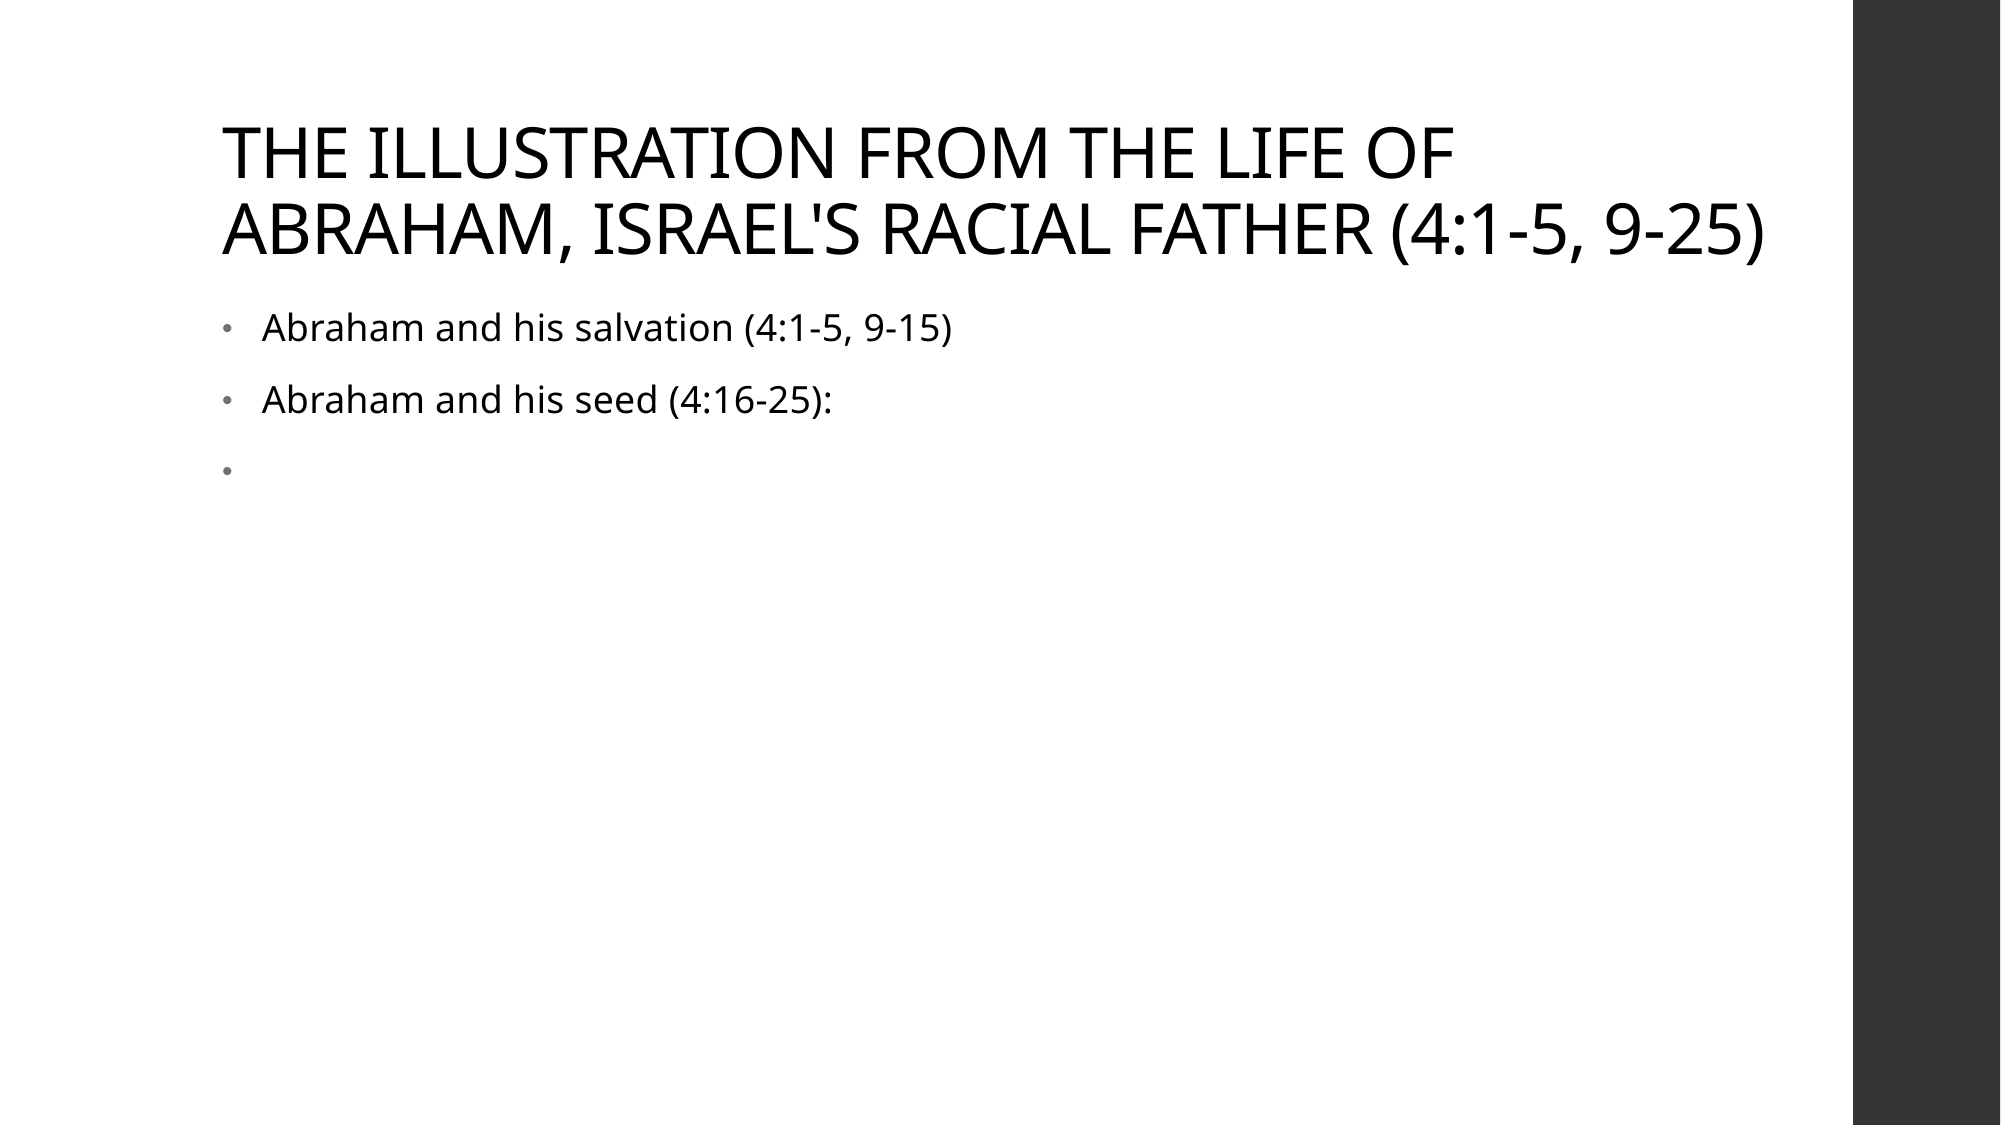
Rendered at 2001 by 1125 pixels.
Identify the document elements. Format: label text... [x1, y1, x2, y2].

list Abraham and his salvation (4:1-5, 9-15) Abraham and his seed (4:16-25): [206, 299, 1617, 1014]
title THE ILLUSTRATION FROM THE LIFE OF ABRAHAM, ISRAEL'S RACIAL FATHER (4:1-5, 9-25) [206, 60, 1797, 278]
